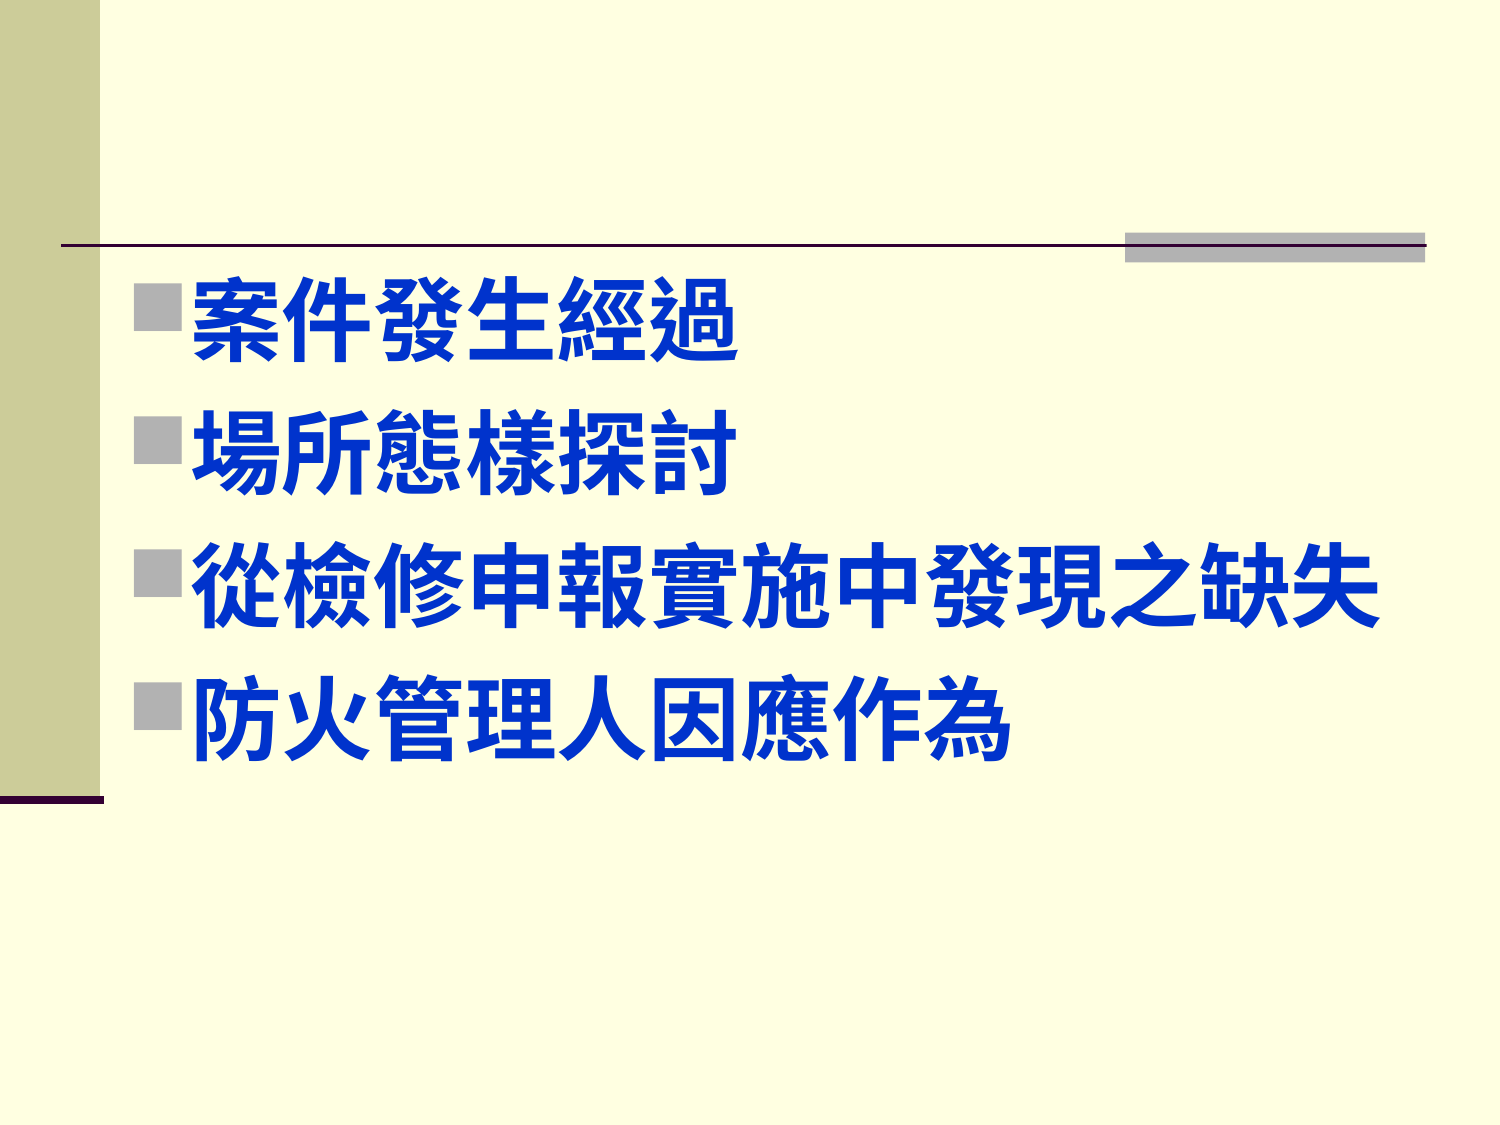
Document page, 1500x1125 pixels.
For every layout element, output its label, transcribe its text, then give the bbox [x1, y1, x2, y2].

list 案件發生經過 場所態樣探討 從檢修申報實施中發現之缺失 防火管理人因應作為 [112, 255, 1453, 999]
